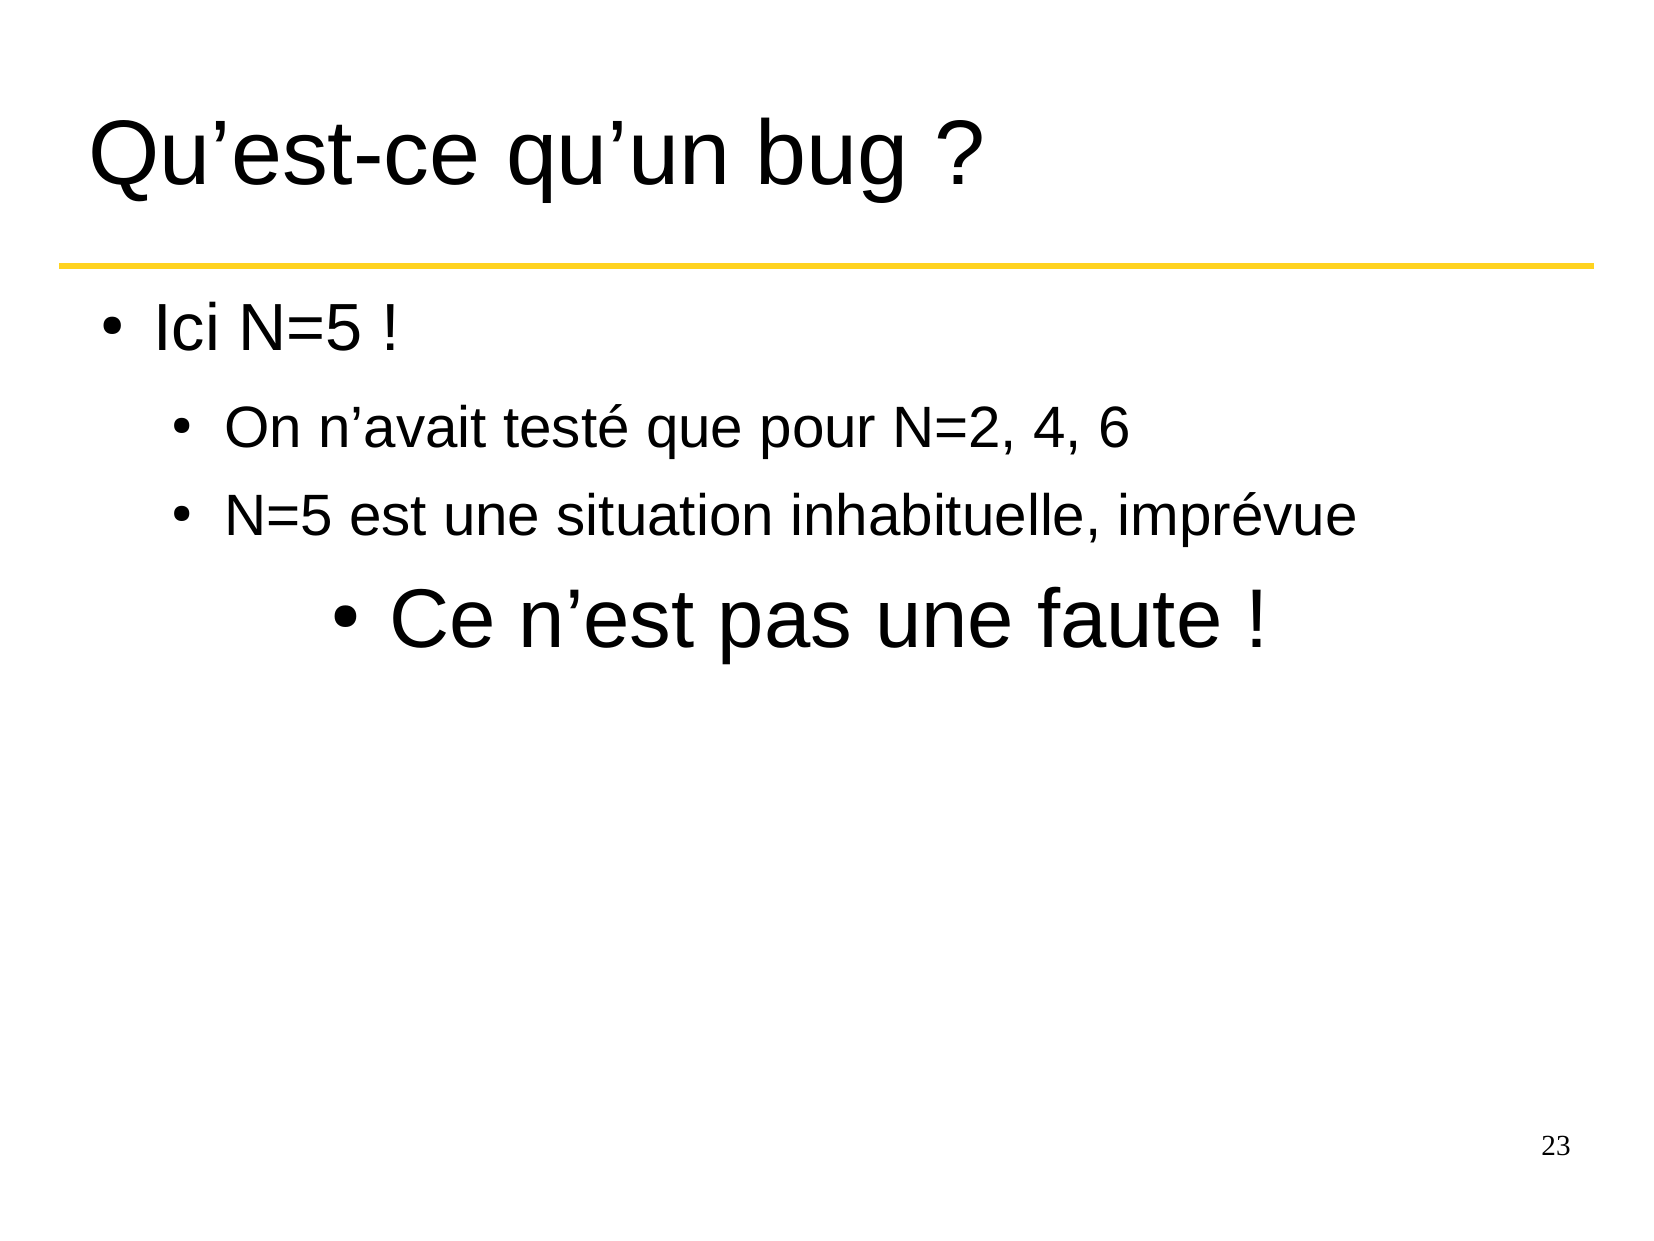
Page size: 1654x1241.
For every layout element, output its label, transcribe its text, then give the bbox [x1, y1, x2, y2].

list Ici N=5 ! On n’avait testé que pour N=2, 4, 6 N=5 est une situation inhabituelle, imprévue Ce n’est pas une faute ! [82, 290, 1571, 1211]
title Qu’est-ce qu’un bug ? [88, 49, 1571, 257]
